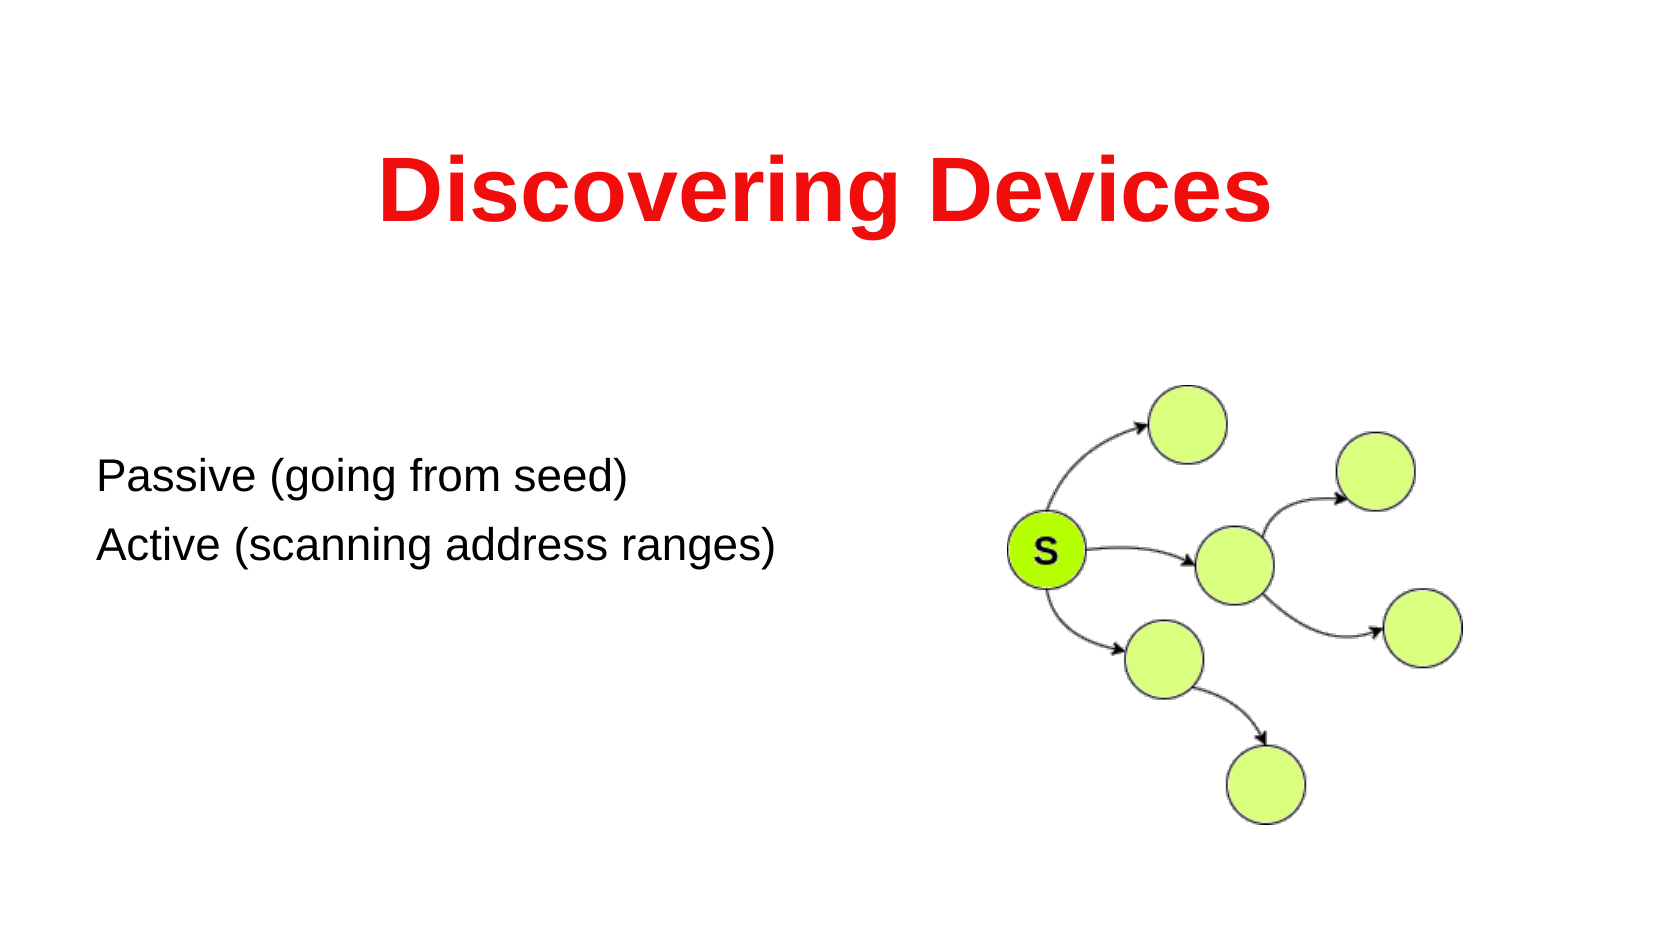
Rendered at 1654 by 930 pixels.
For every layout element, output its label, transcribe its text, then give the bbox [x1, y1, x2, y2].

subtitle Passive (going from seed) Active (scanning address ranges) [75, 449, 1007, 571]
picture [1007, 385, 1463, 826]
title Discovering Devices [82, 112, 1571, 268]
